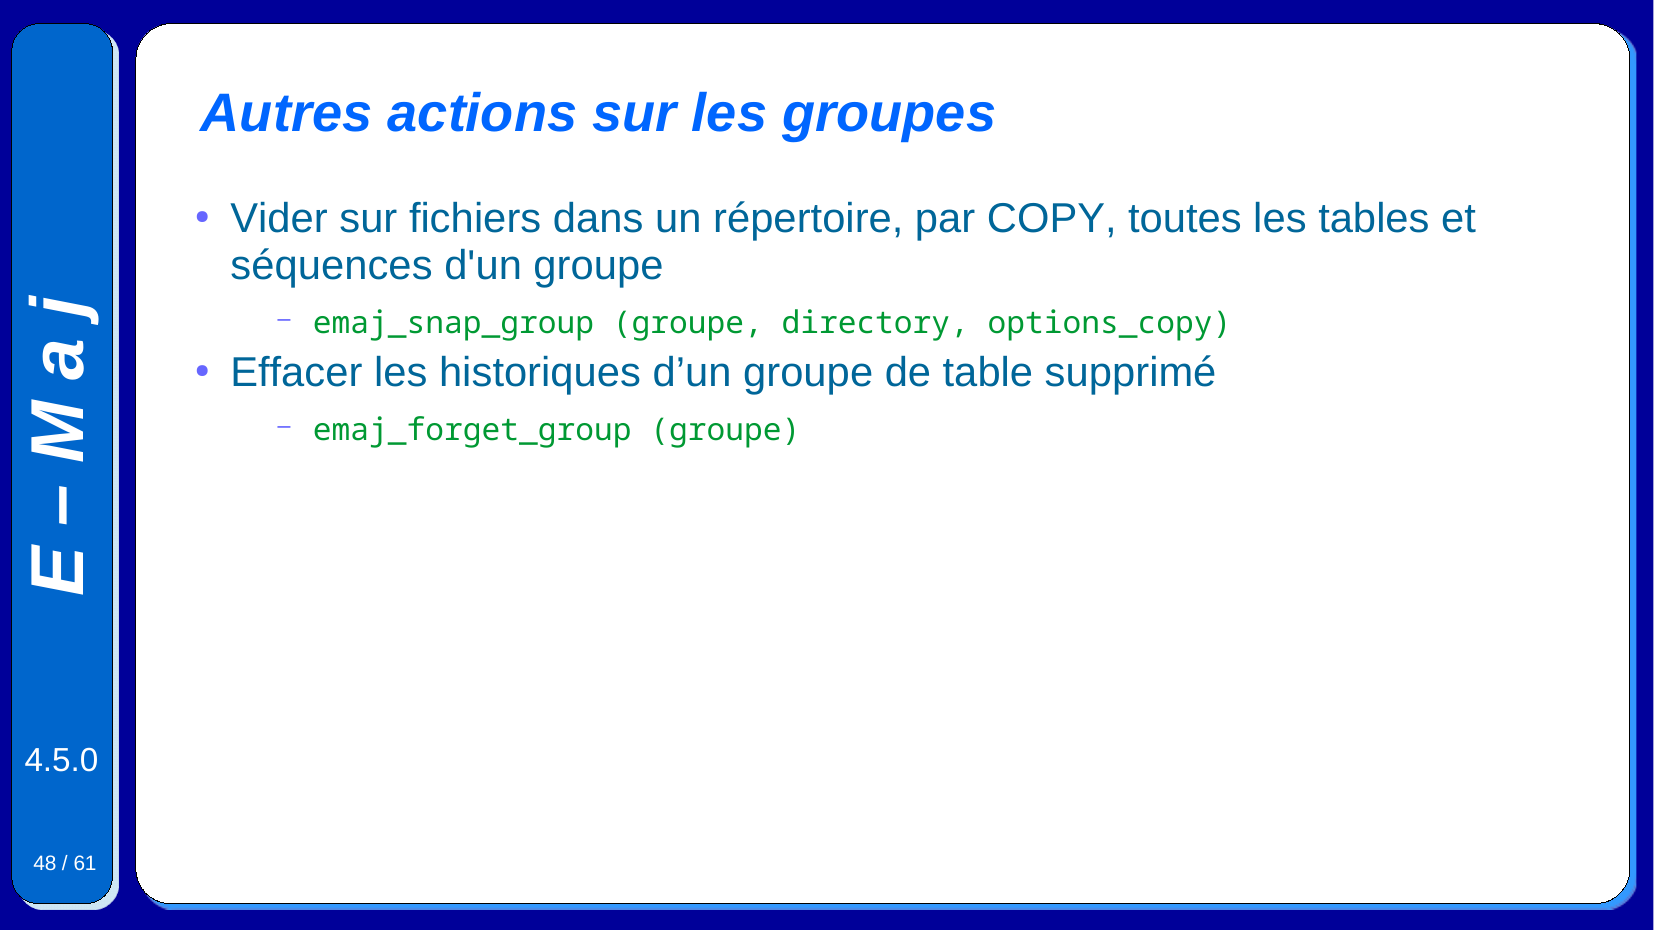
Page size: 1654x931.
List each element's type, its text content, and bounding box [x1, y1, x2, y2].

list Vider sur fichiers dans un répertoire, par COPY, toutes les tables et séquences d'un groupe emaj_snap_group (groupe, directory, options_copy) Effacer les historiques d’un groupe de table supprimé emaj_forget_group (groupe) [177, 194, 1587, 891]
title Autres actions sur les groupes [200, 34, 1575, 191]
